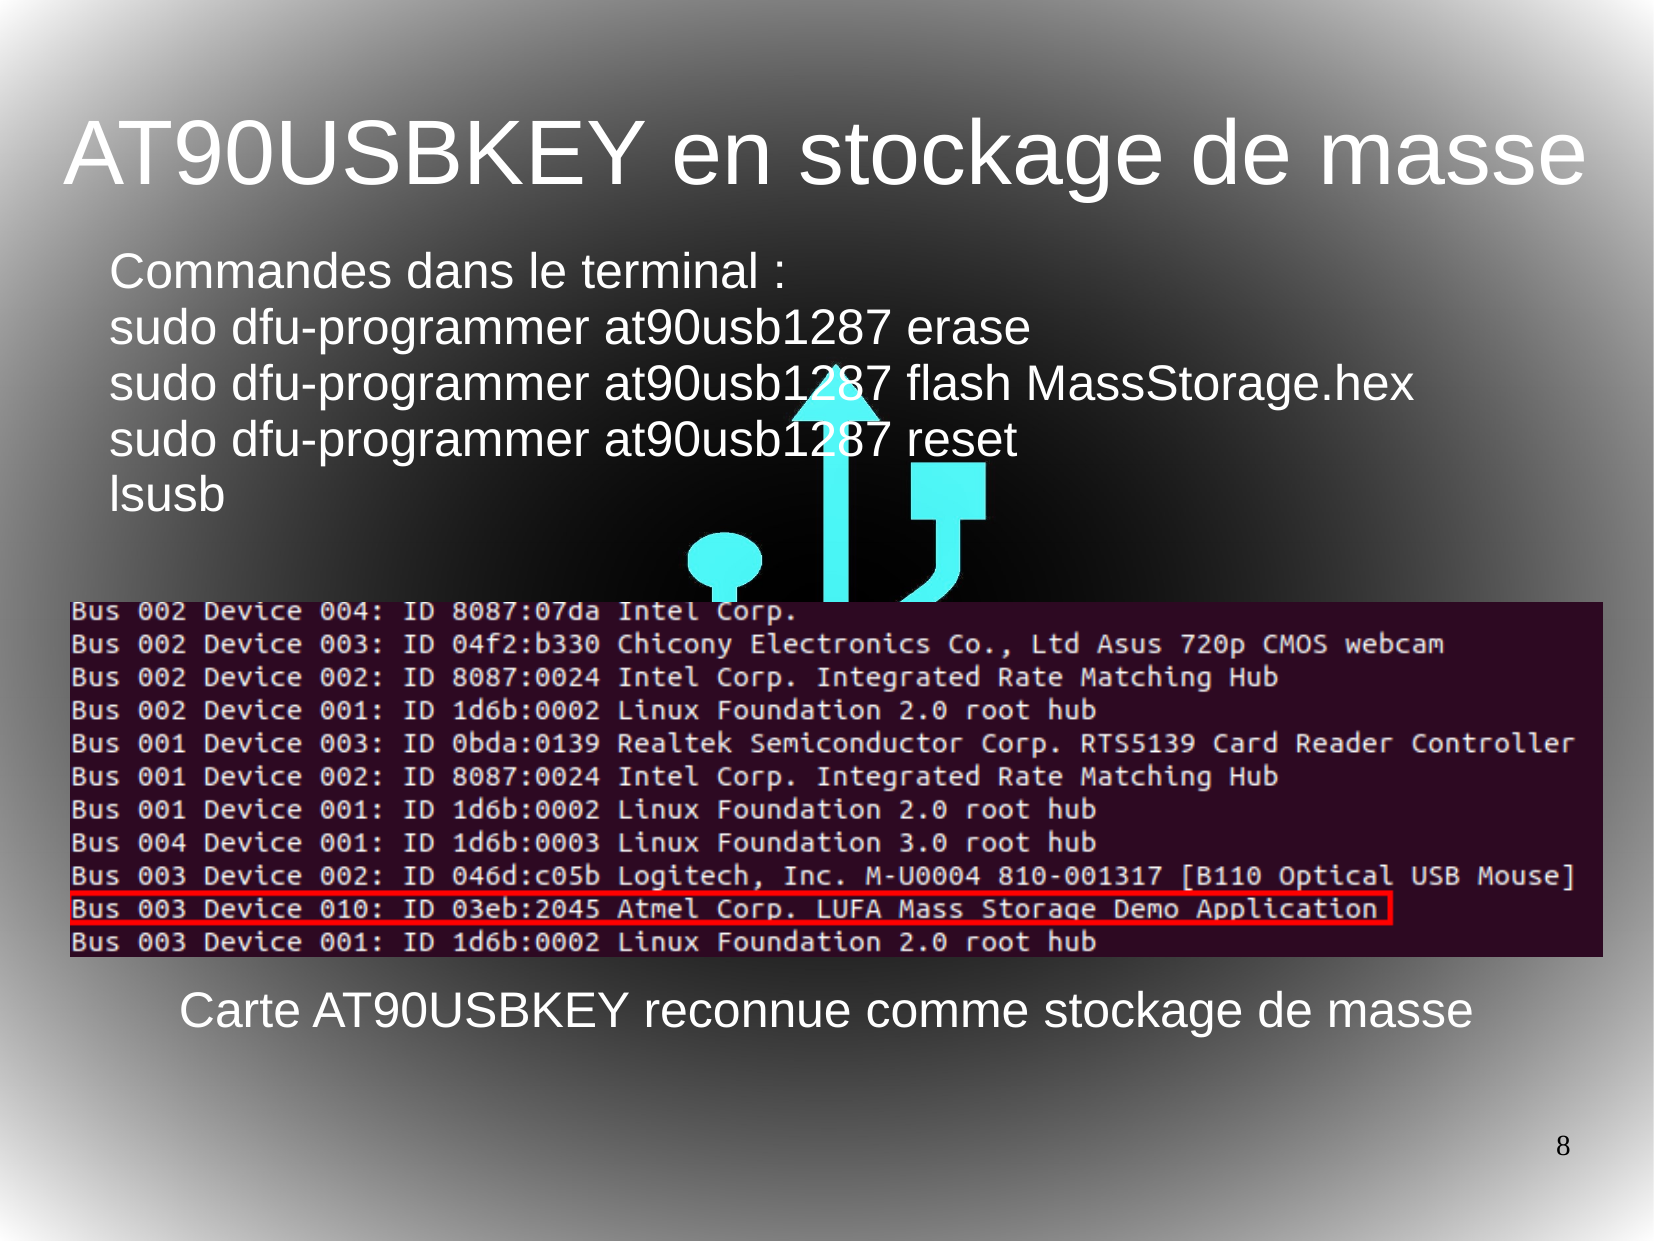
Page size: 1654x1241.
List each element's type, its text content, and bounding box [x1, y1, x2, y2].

picture [0, 0, 1654, 1241]
text_box Commandes dans le terminal : sudo dfu-programmer at90usb1287 erase sudo dfu-programmer at90usb1287 flash MassStorage.hex sudo dfu-programmer at90usb1287 reset lsusb [94, 257, 1432, 530]
text_box Carte AT90USBKEY reconnue comme stockage de masse [164, 974, 1491, 1045]
title AT90USBKEY en stockage de masse [59, 49, 1595, 257]
